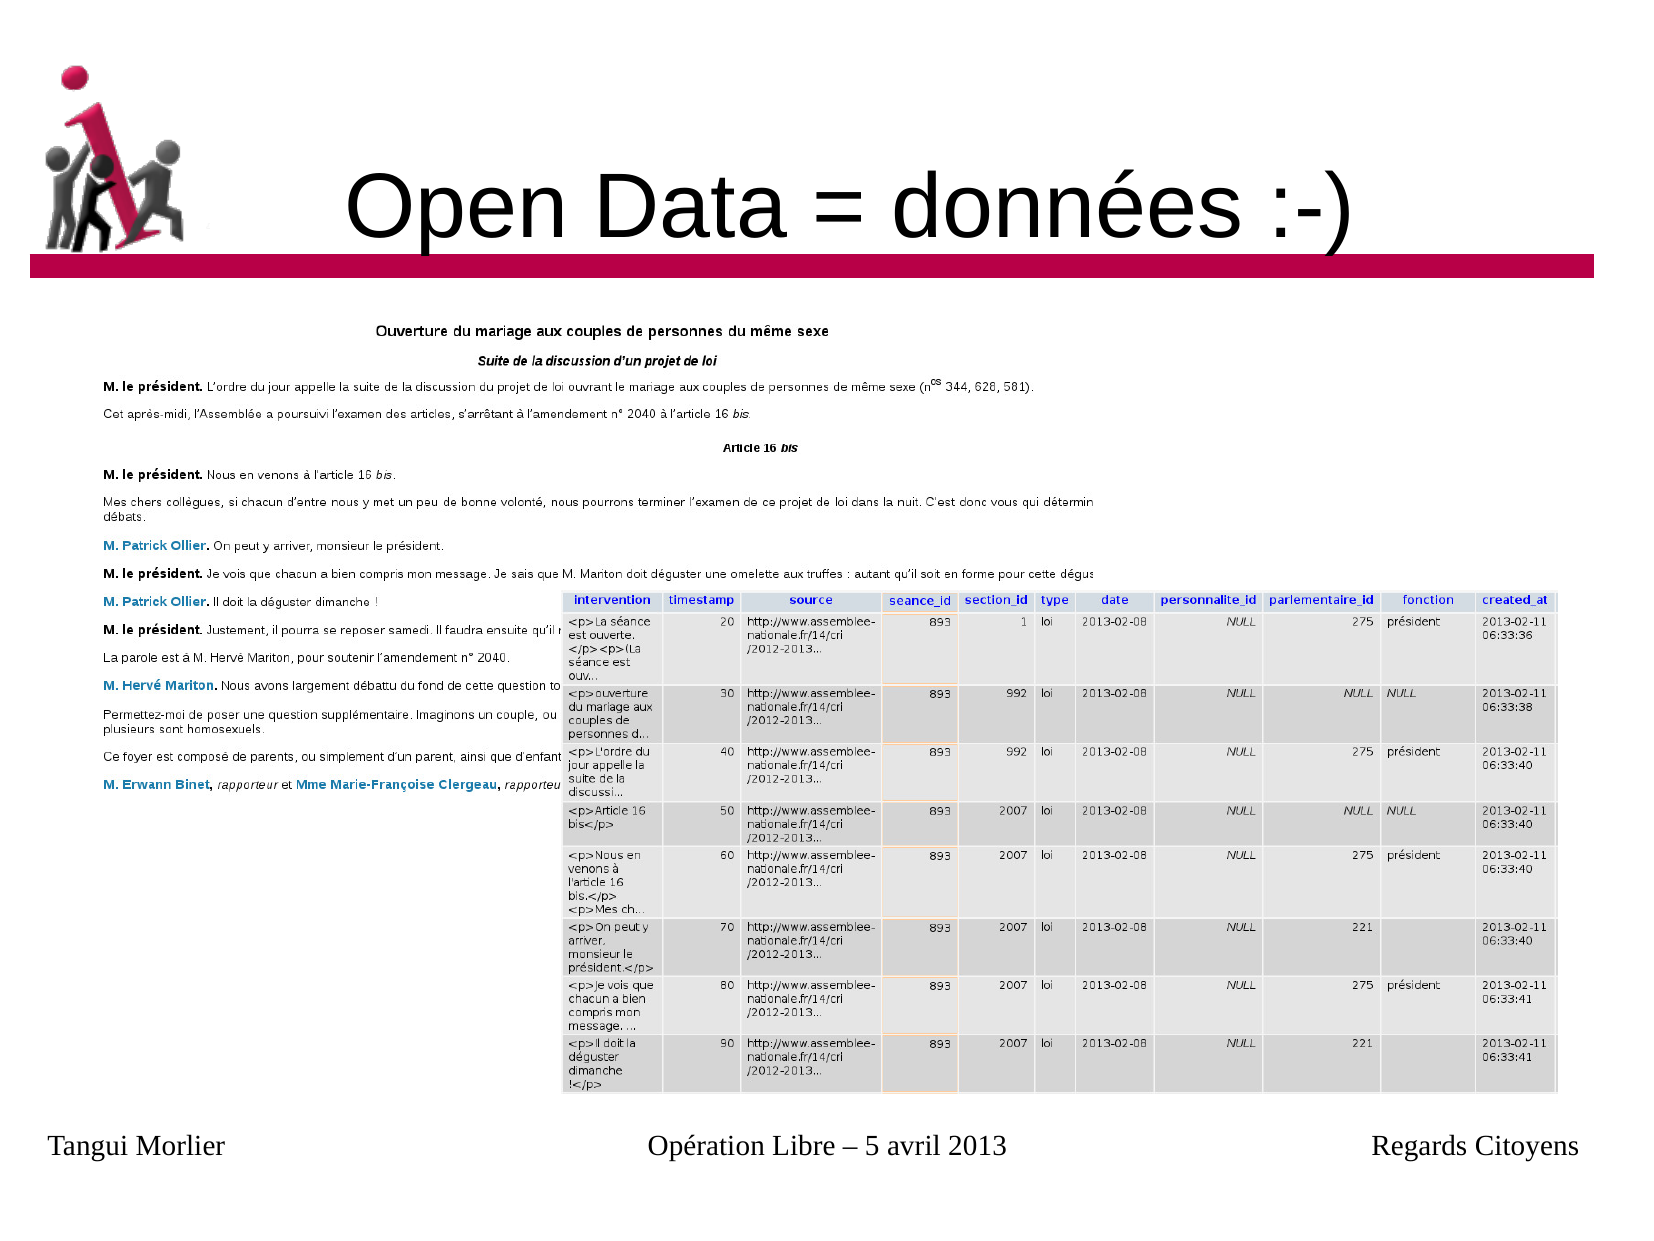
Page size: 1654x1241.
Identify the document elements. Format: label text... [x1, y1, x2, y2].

title Open Data = données :-) [106, 102, 1595, 310]
picture [82, 316, 1558, 1094]
picture [29, 60, 210, 254]
